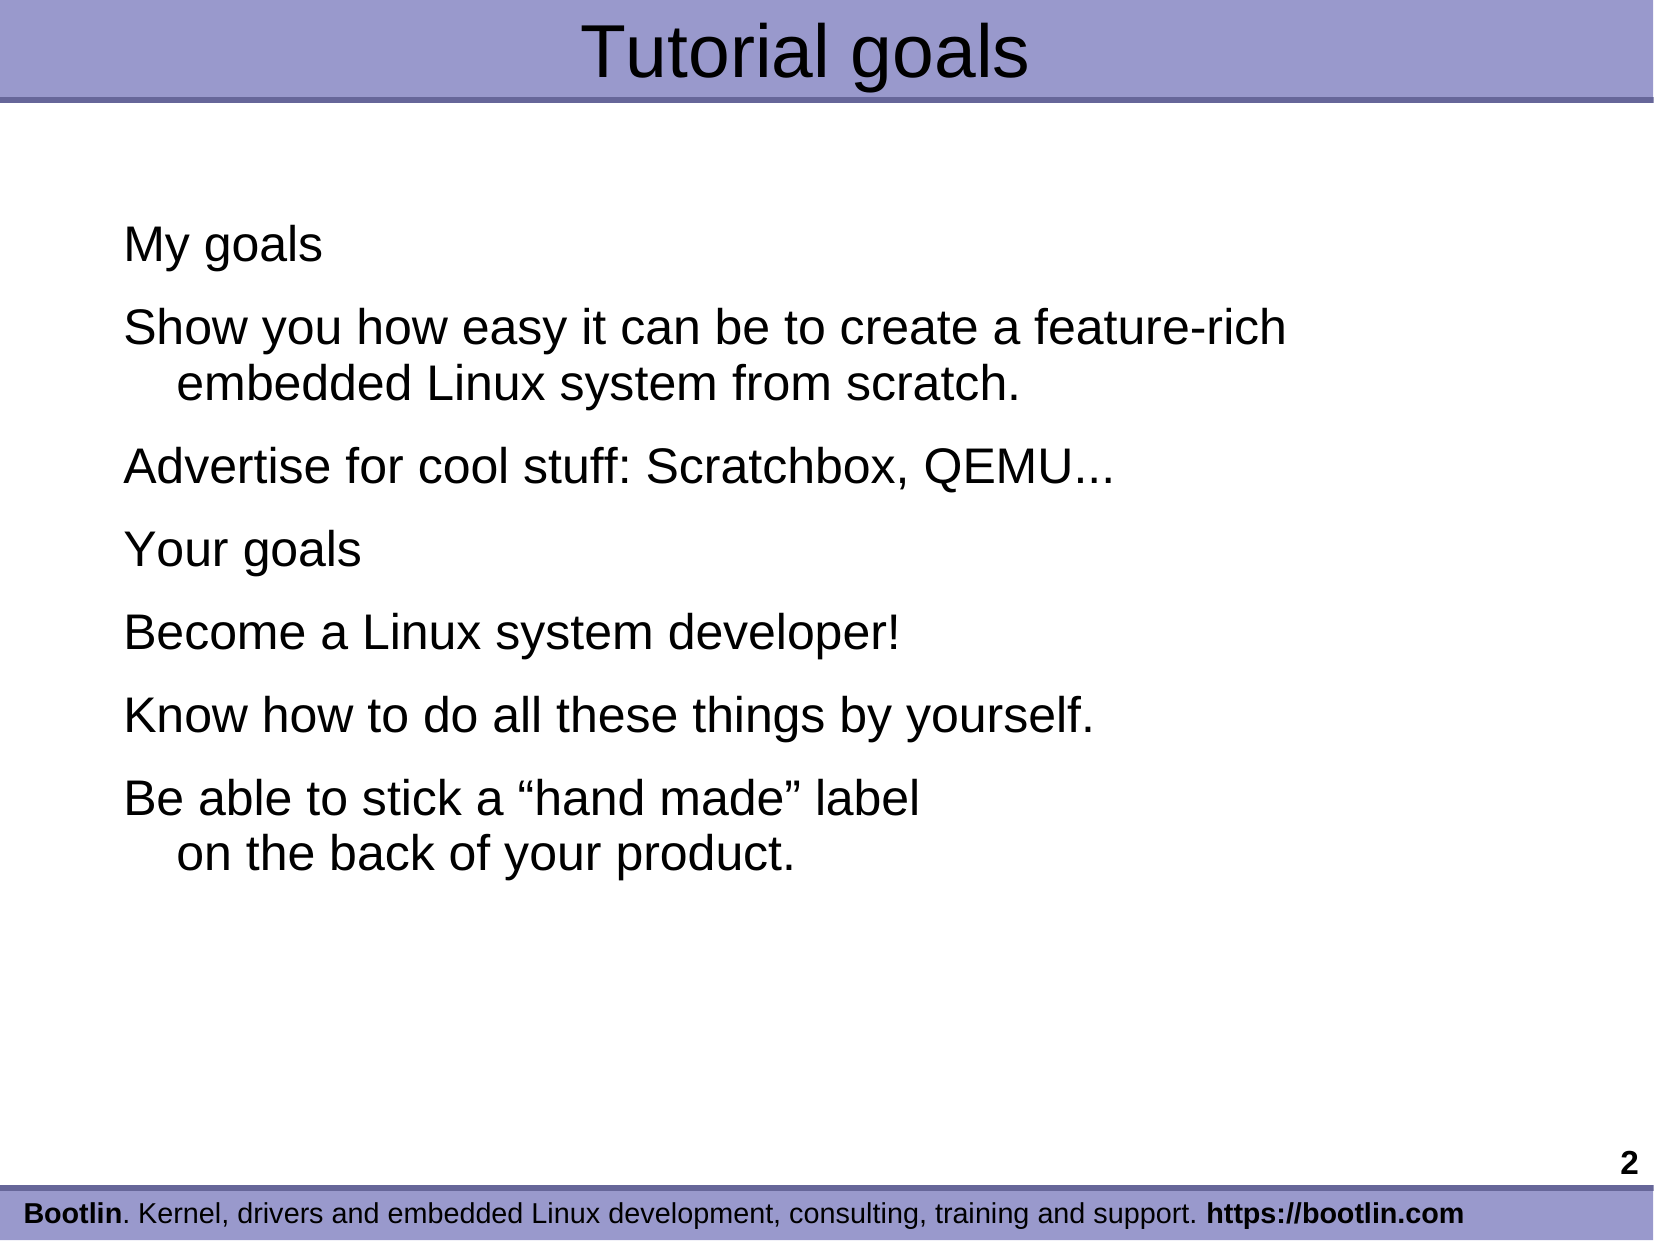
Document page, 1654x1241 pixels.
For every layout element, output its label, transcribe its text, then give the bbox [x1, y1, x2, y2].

list My goals Show you how easy it can be to create a feature-rich embedded Linux system from scratch. Advertise for cool stuff: Scratchbox, QEMU... Your goals Become a Linux system developer! Know how to do all these things by yourself. Be able to stick a “hand made” label on the back of your product. [105, 216, 1518, 1066]
title Tutorial goals [60, 5, 1551, 97]
